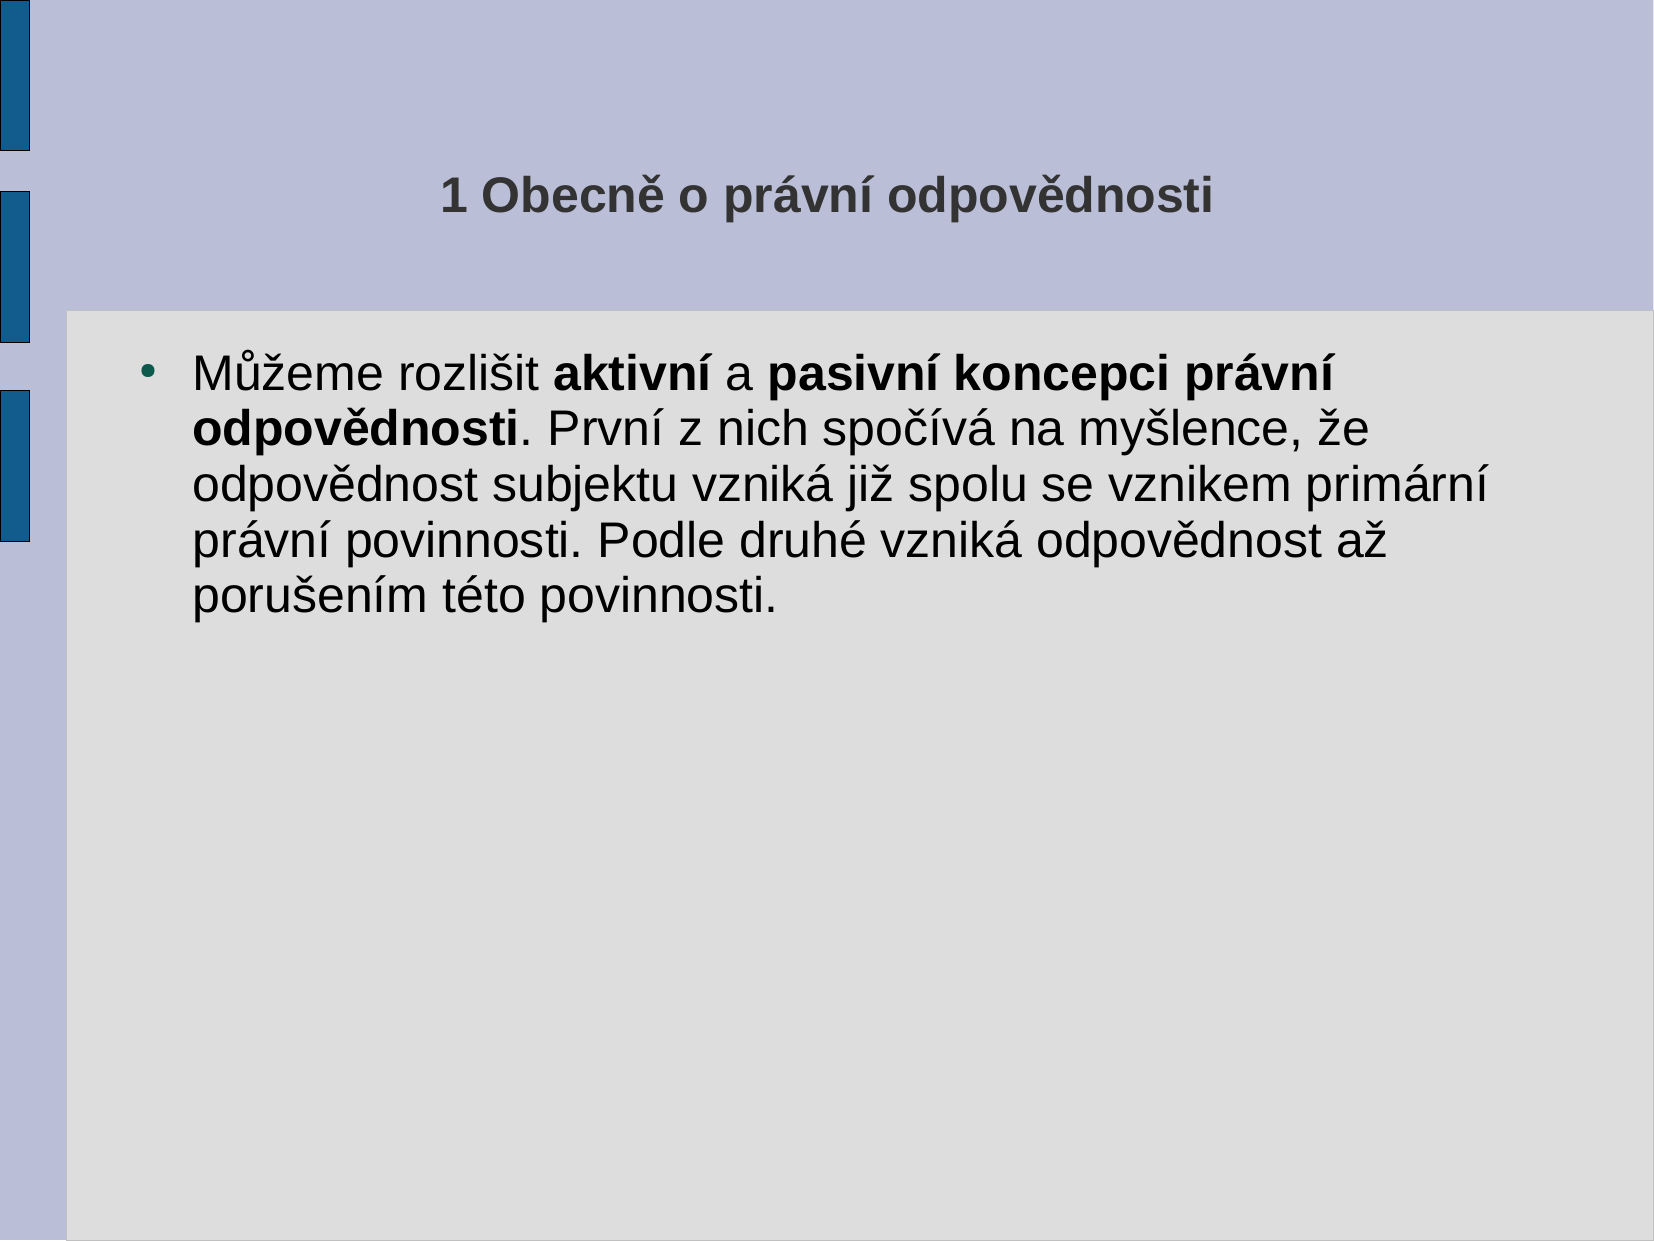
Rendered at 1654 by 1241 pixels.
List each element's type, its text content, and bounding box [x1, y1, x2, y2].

title 1 Obecně o právní odpovědnosti [121, 91, 1534, 299]
list Můžeme rozlišit aktivní a pasivní koncepci právní odpovědnosti. První z nich spočívá na myšlence, že odpovědnost subjektu vzniká již spolu se vznikem primární právní povinnosti. Podle druhé vzniká odpovědnost až porušením této povinnosti. [121, 344, 1534, 1127]
